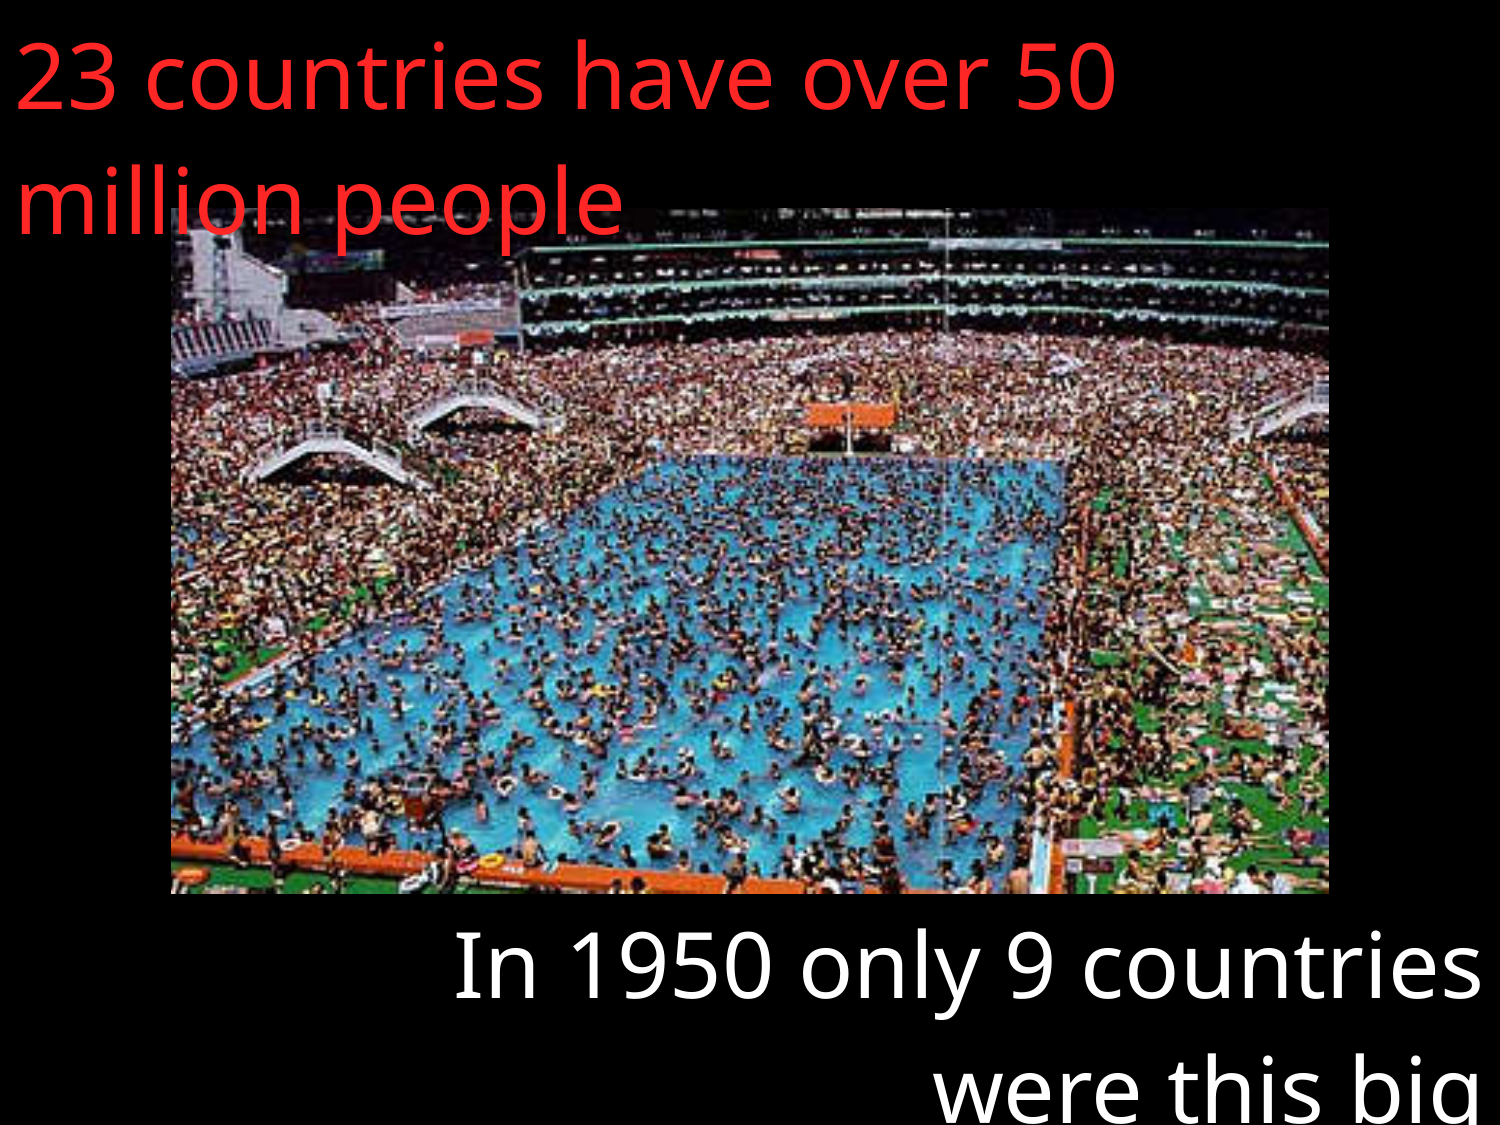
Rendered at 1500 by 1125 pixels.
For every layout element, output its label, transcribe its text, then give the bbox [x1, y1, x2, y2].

title 23 countries have over 50 million people [0, 42, 1350, 231]
picture [171, 231, 1329, 894]
text_box In 1950 only 9 countries were this big [253, 893, 1500, 1081]
